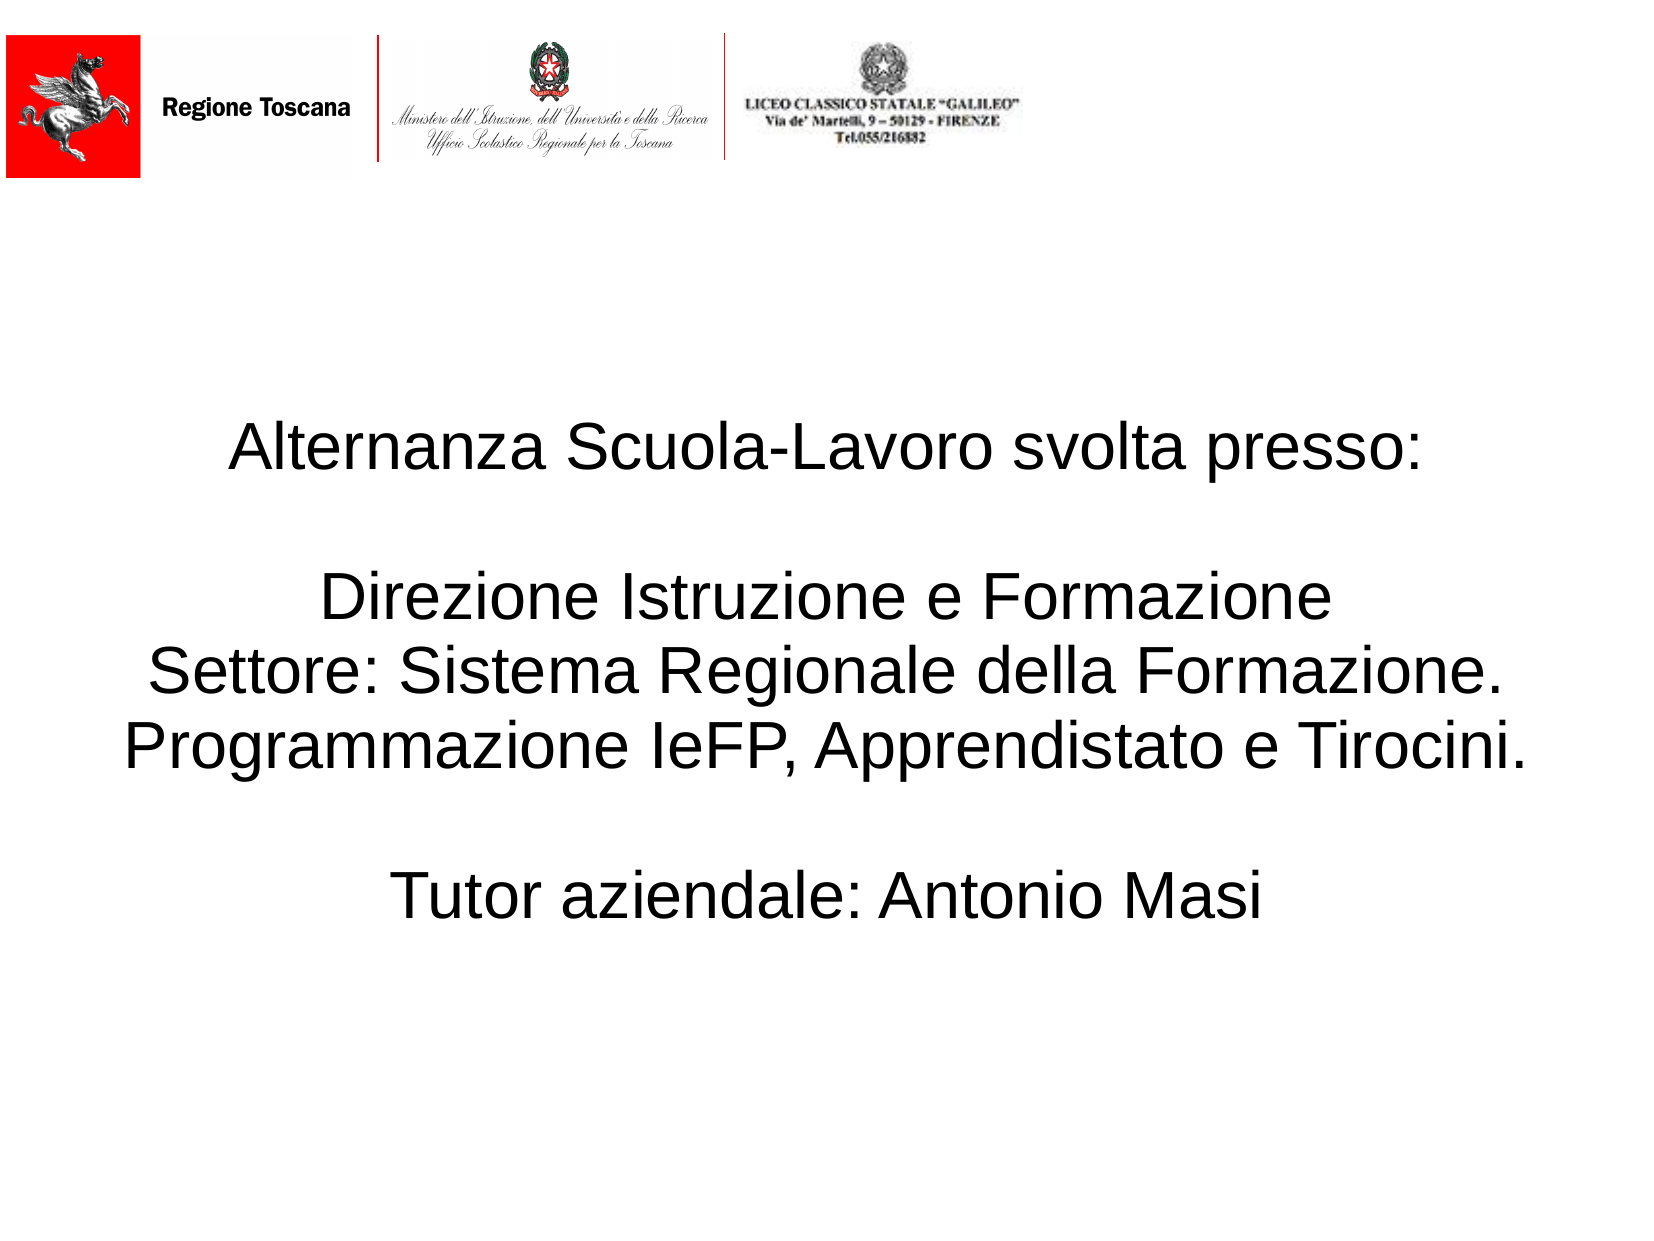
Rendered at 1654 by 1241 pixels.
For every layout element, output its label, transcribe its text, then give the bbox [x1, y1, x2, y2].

picture [389, 36, 711, 162]
picture [6, 35, 353, 178]
picture [743, 41, 1023, 148]
subtitle Alternanza Scuola-Lavoro svolta presso: Direzione Istruzione e Formazione Settore: Sistema Regionale della Formazione. Programmazione IeFP, Apprendistato e Tirocini. Tutor aziendale: Antonio Masi [82, 177, 1571, 1240]
